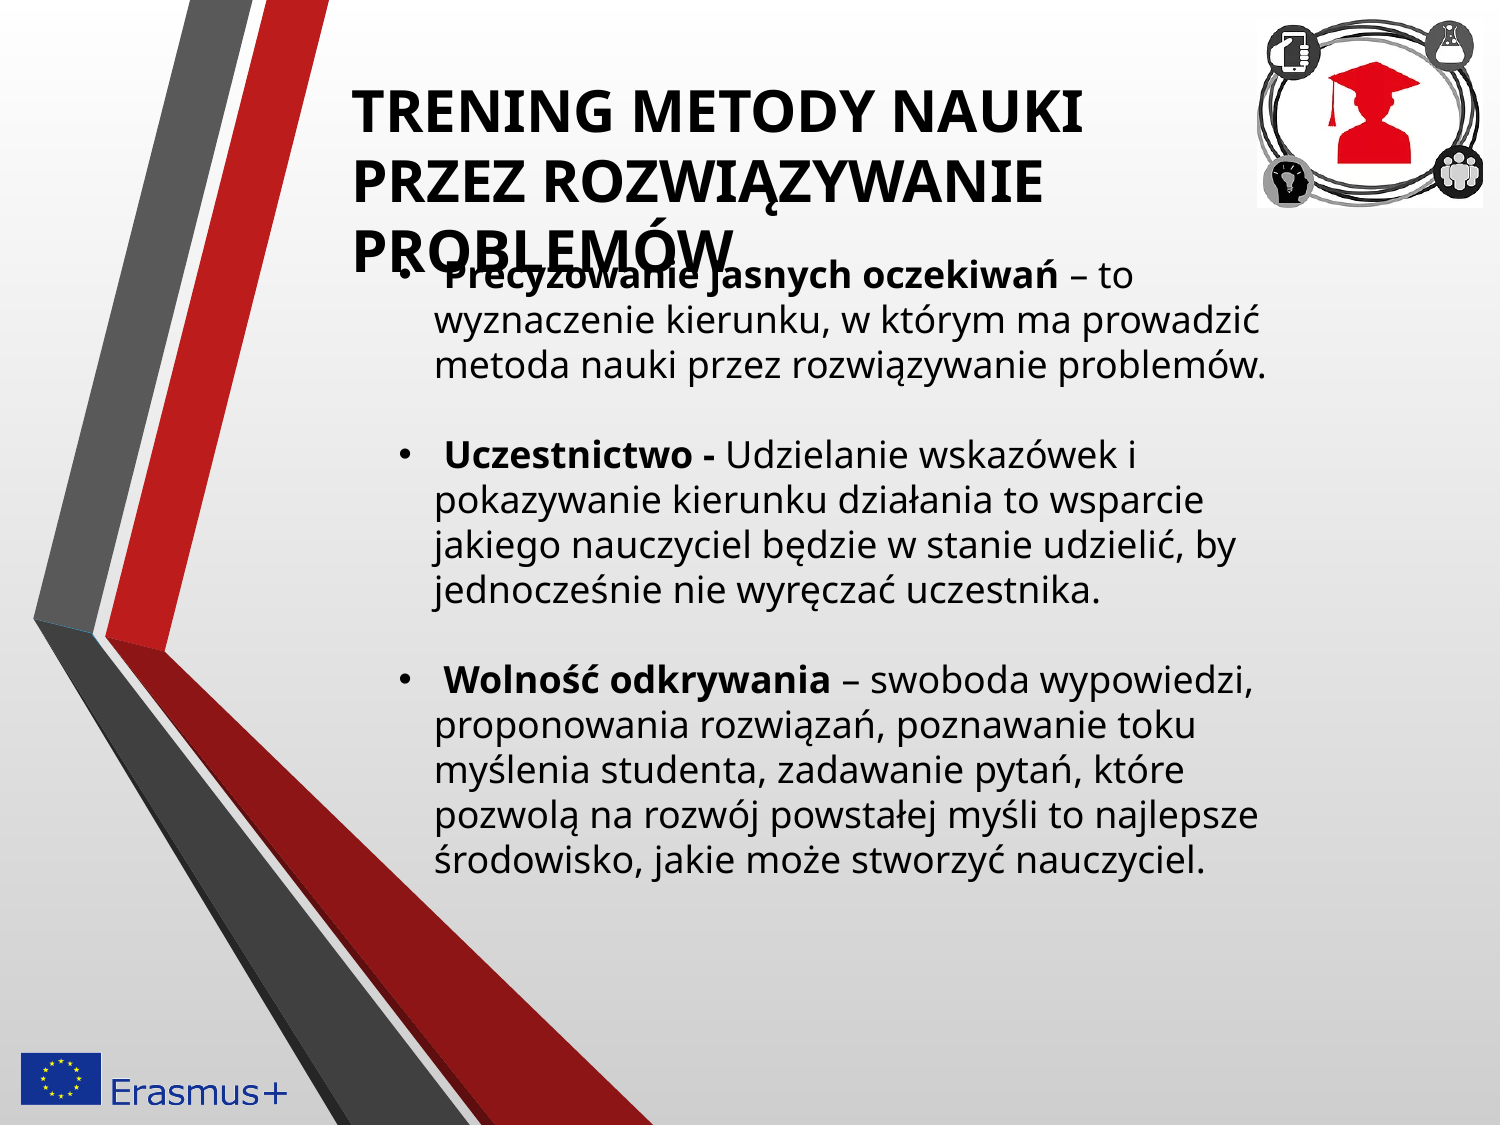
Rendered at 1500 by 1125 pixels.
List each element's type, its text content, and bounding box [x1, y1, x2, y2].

text_box TRENING METODY NAUKI PRZEZ ROZWIĄZYWANIE PROBLEMÓW [336, 66, 1282, 292]
picture [5, 1037, 302, 1120]
text_box Precyzowanie jasnych oczekiwań – to wyznaczenie kierunku, w którym ma prowadzić metoda nauki przez rozwiązywanie problemów. Uczestnictwo - Udzielanie wskazówek i pokazywanie kierunku działania to wsparcie jakiego nauczyciel będzie w stanie udzielić, by jednocześnie nie wyręczać uczestnika. Wolność odkrywania – swoboda wypowiedzi, proponowania rozwiązań, poznawanie toku myślenia studenta, zadawanie pytań, które pozwolą na rozwój powstałej myśli to najlepsze środowisko, jakie może stworzyć nauczyciel. [383, 243, 1294, 889]
chart [1257, 19, 1483, 209]
